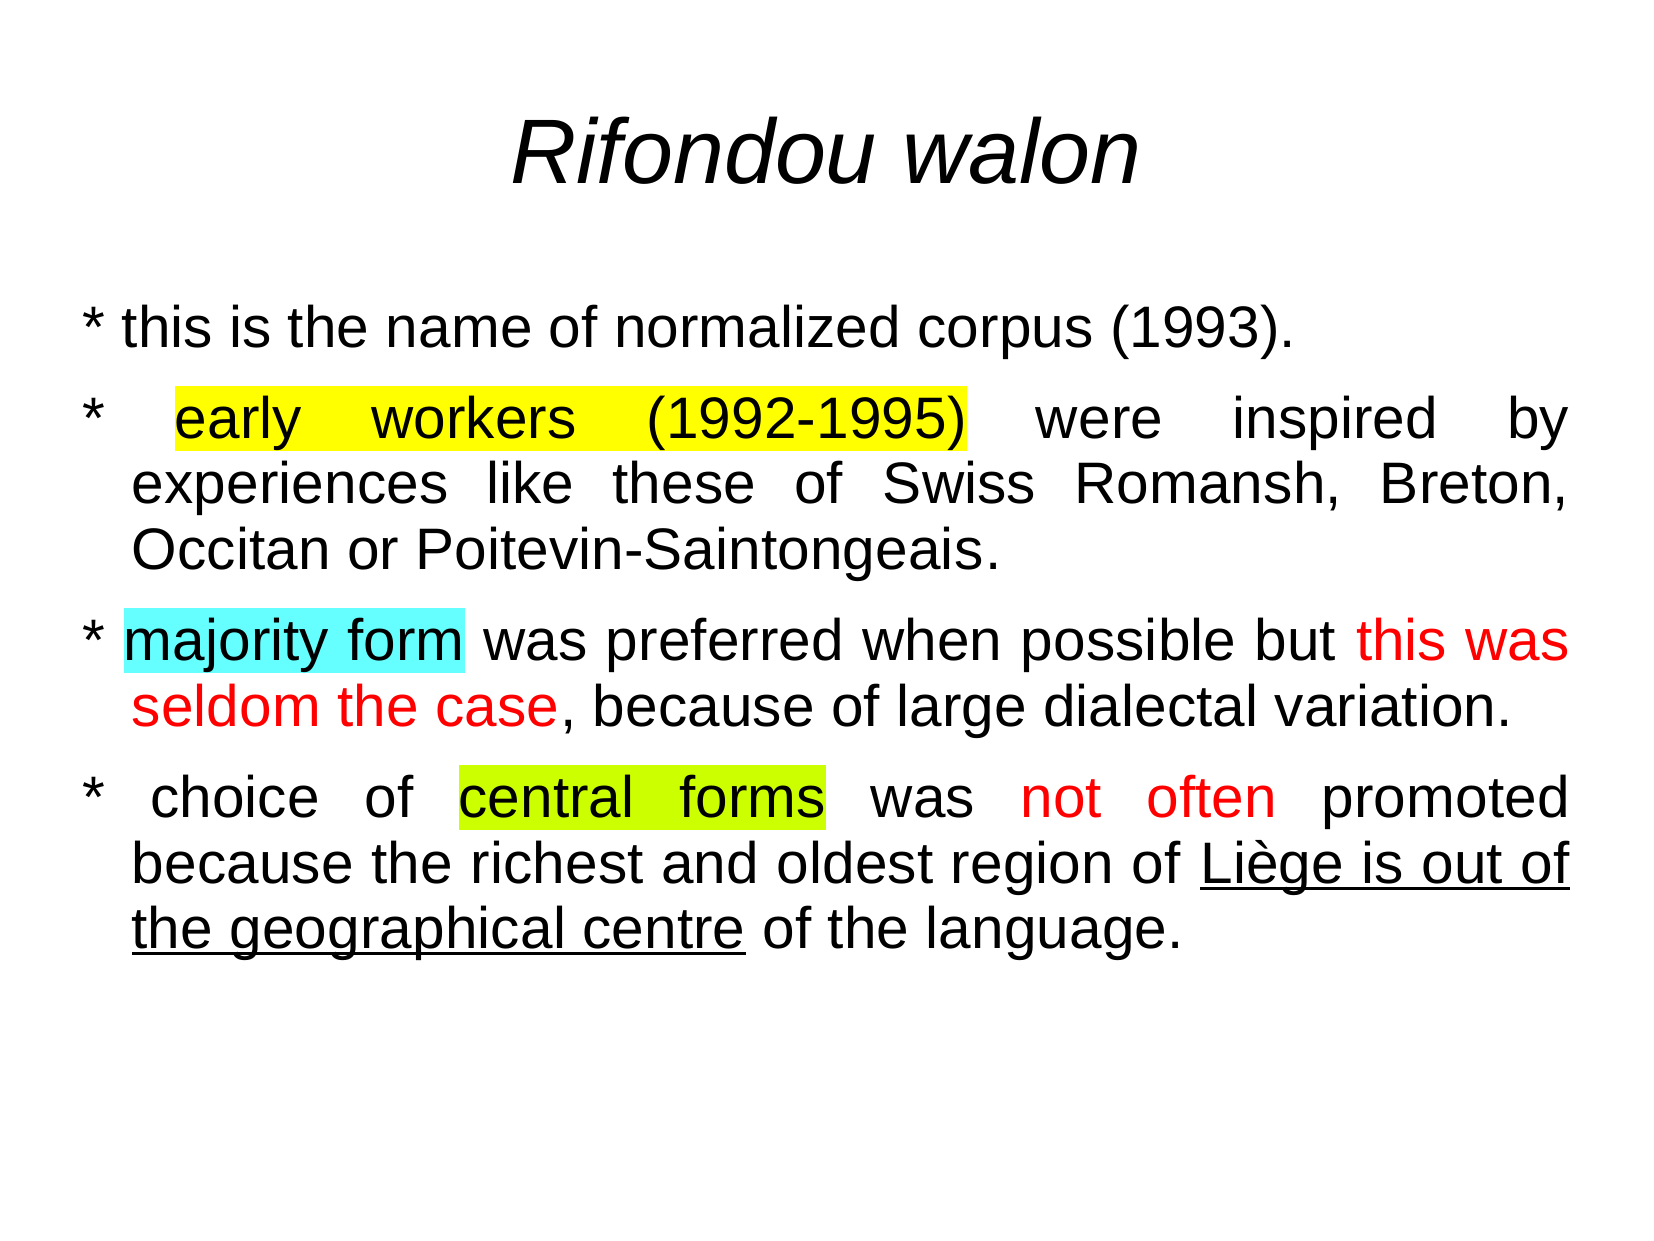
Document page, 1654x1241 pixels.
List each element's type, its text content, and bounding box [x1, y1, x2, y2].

list * this is the name of normalized corpus (1993). * early workers (1992-1995) were inspired by experiences like these of Swiss Romansh, Breton, Occitan or Poitevin-Saintongeais. * majority form was preferred when possible but this was seldom the case, because of large dialectal variation. * choice of central forms was not often promoted because the richest and oldest region of Liège is out of the geographical centre of the language. [82, 290, 1571, 1010]
title Rifondou walon [82, 49, 1571, 257]
